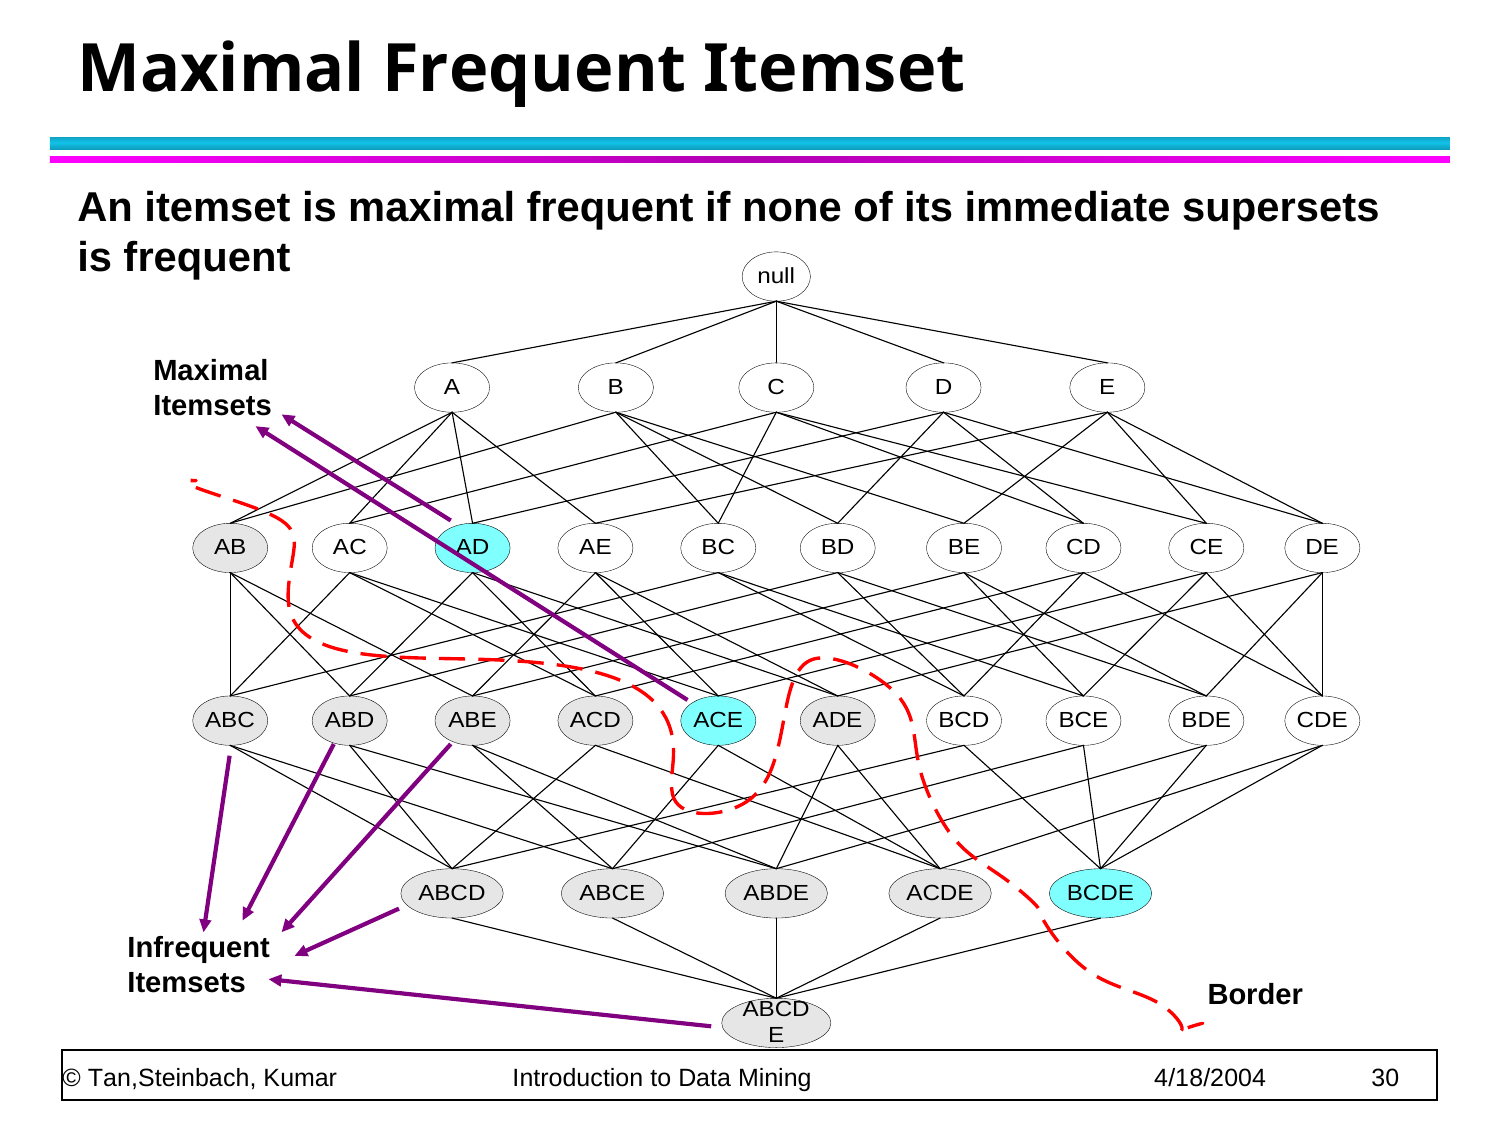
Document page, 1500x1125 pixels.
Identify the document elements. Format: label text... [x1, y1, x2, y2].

text_box An itemset is maximal frequent if none of its immediate supersets is frequent [62, 172, 1426, 288]
text_box Border [1192, 967, 1376, 1018]
title Maximal Frequent Itemset [62, 22, 1421, 113]
text_box Infrequent Itemsets [112, 920, 295, 1006]
text_box Maximal Itemsets [138, 343, 322, 430]
chart [190, 288, 1362, 1050]
